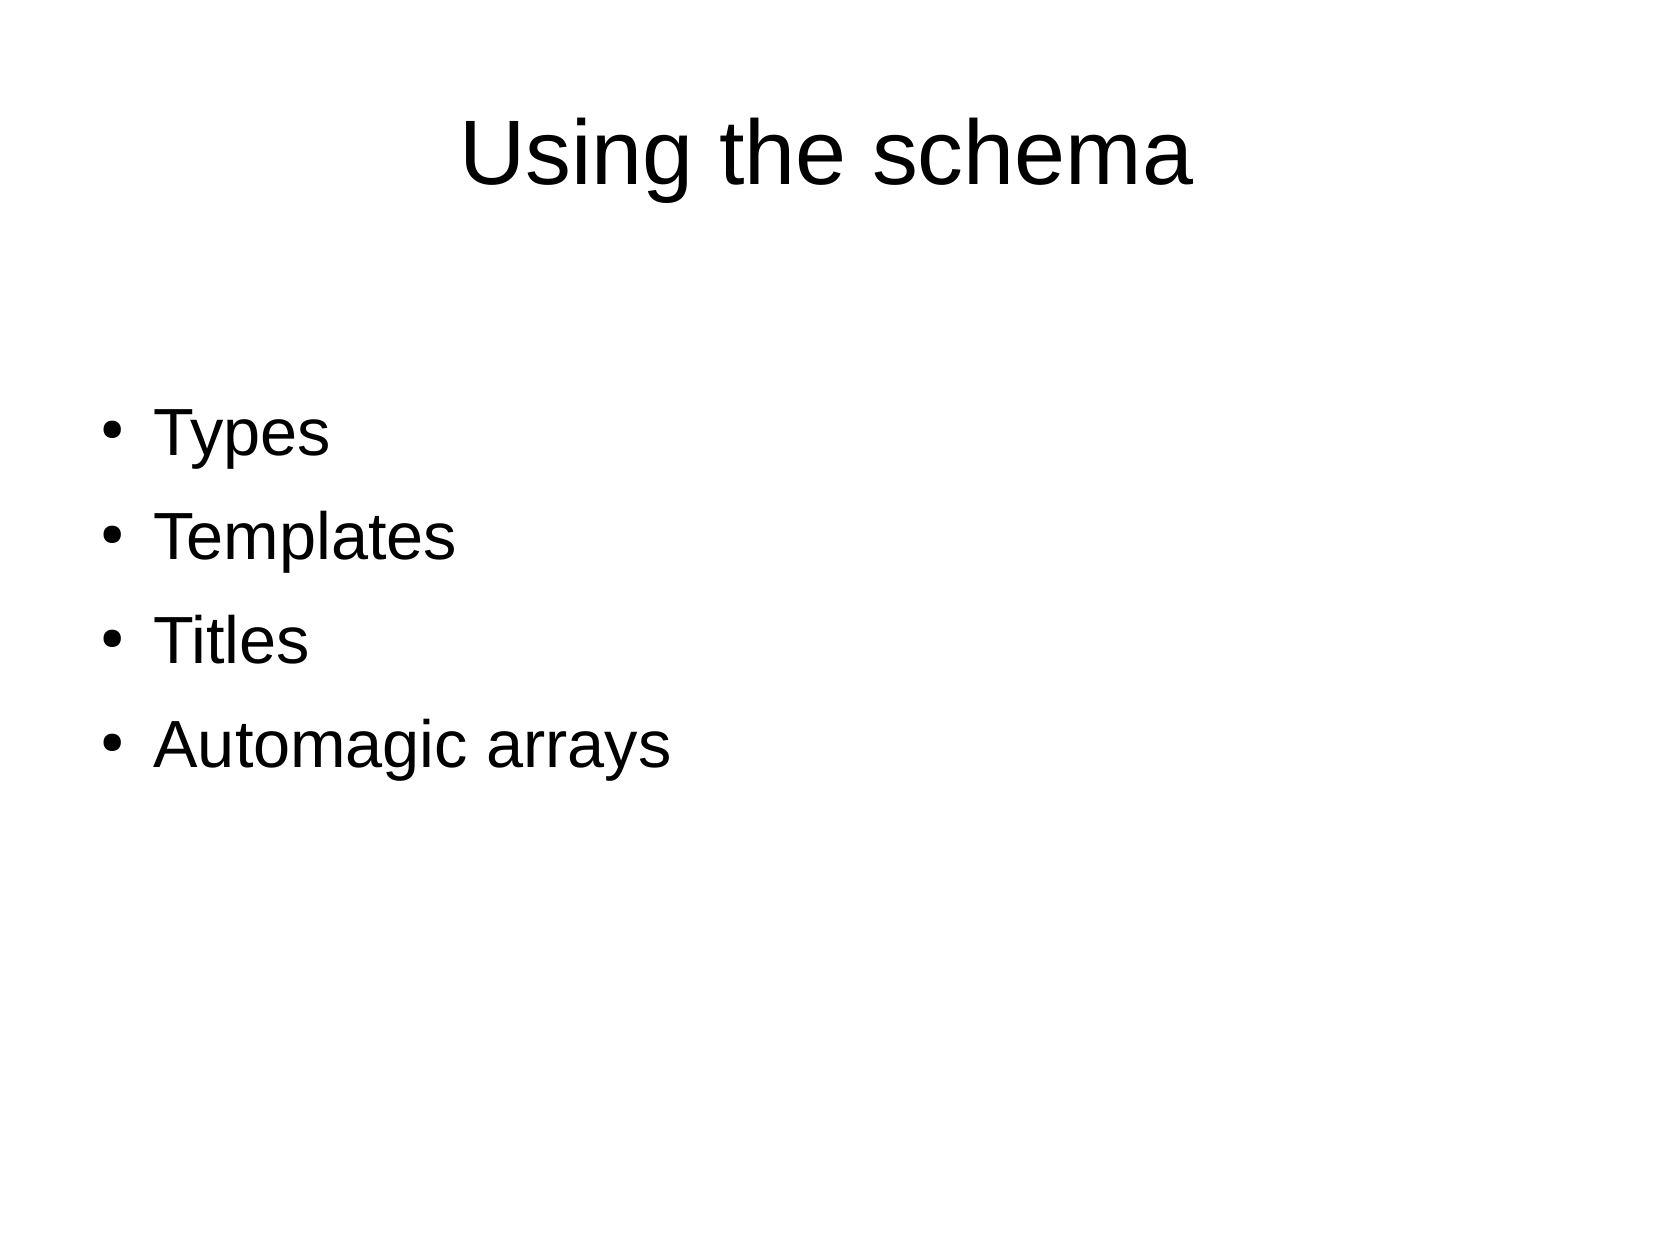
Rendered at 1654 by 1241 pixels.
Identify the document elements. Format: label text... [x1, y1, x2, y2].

list Types Templates Titles Automagic arrays [82, 290, 1571, 1010]
title Using the schema [82, 49, 1571, 257]
